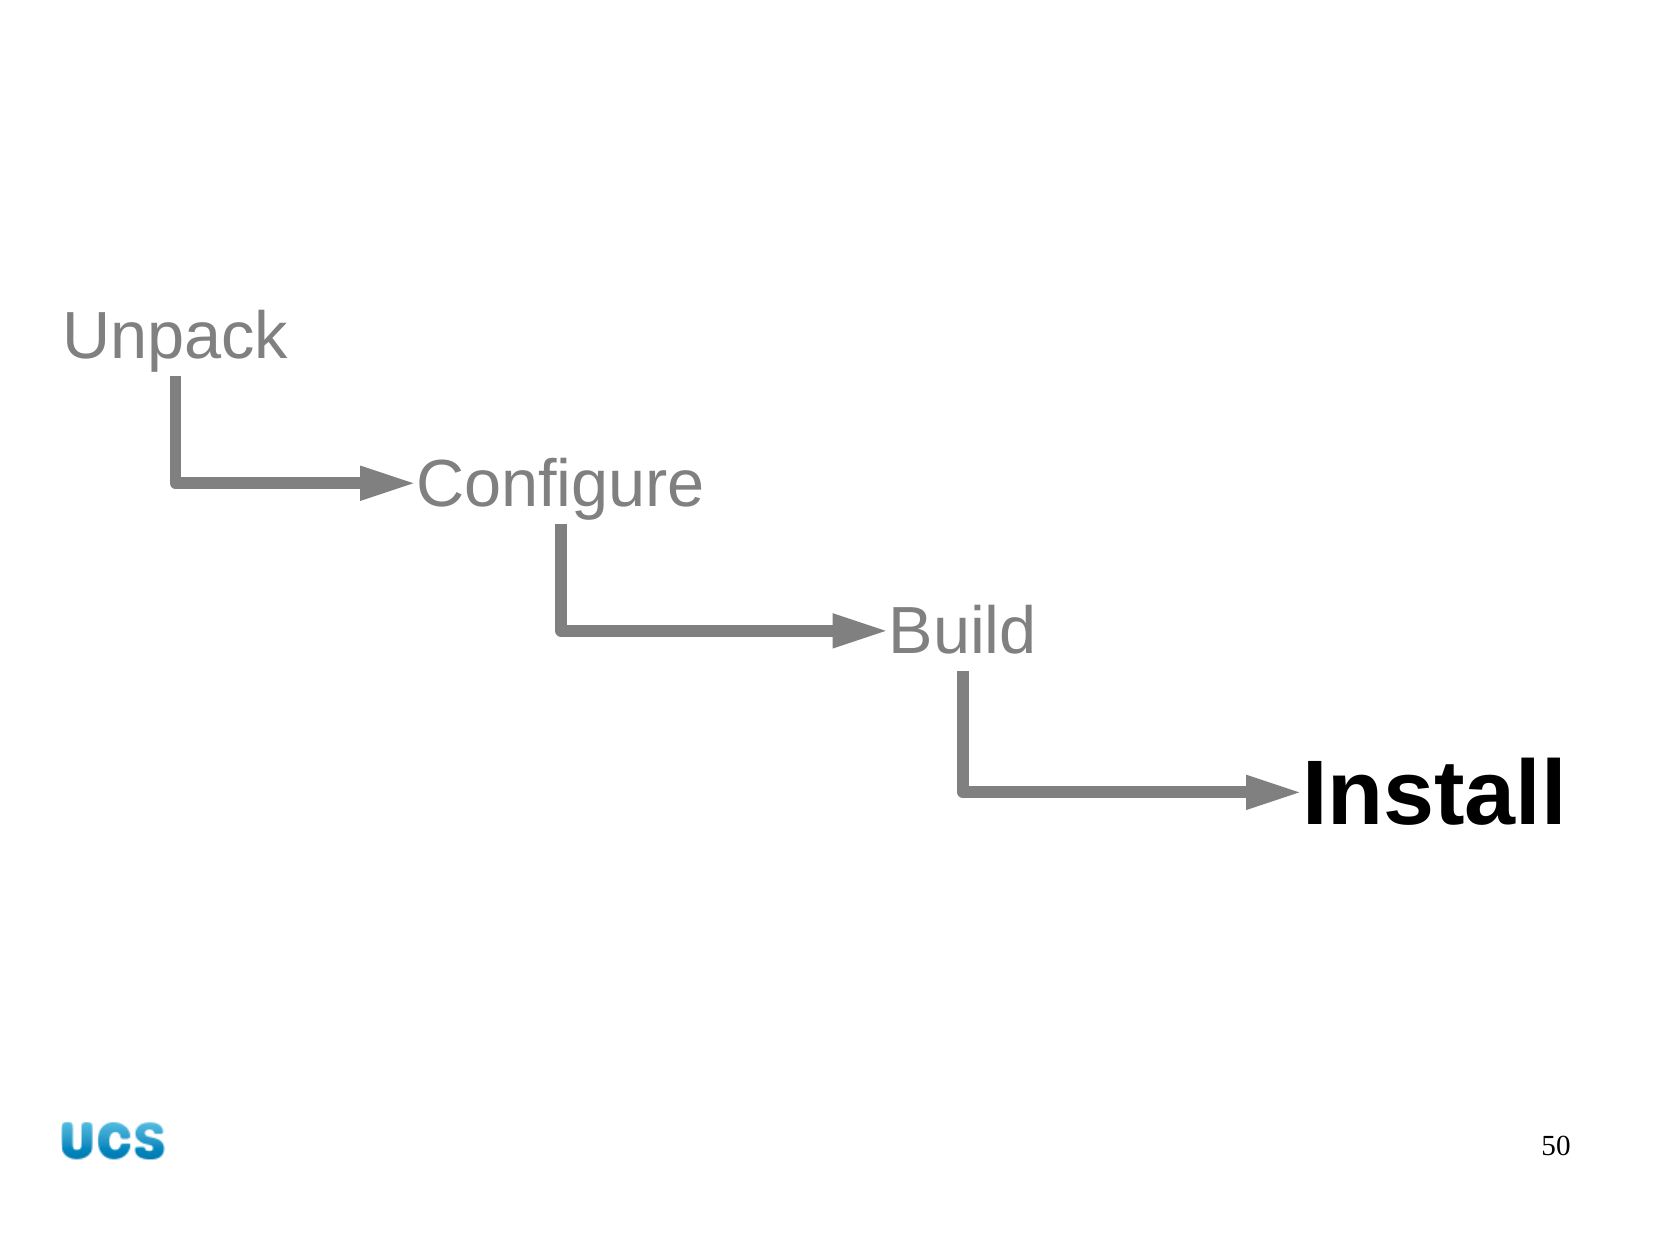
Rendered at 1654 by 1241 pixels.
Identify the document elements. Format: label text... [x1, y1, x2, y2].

text_box Build [885, 623, 1041, 672]
text_box Install [1299, 738, 1571, 847]
text_box [797, 561, 1654, 623]
picture [61, 1121, 165, 1161]
text_box Unpack [59, 295, 293, 377]
text_box Configure [413, 442, 710, 524]
